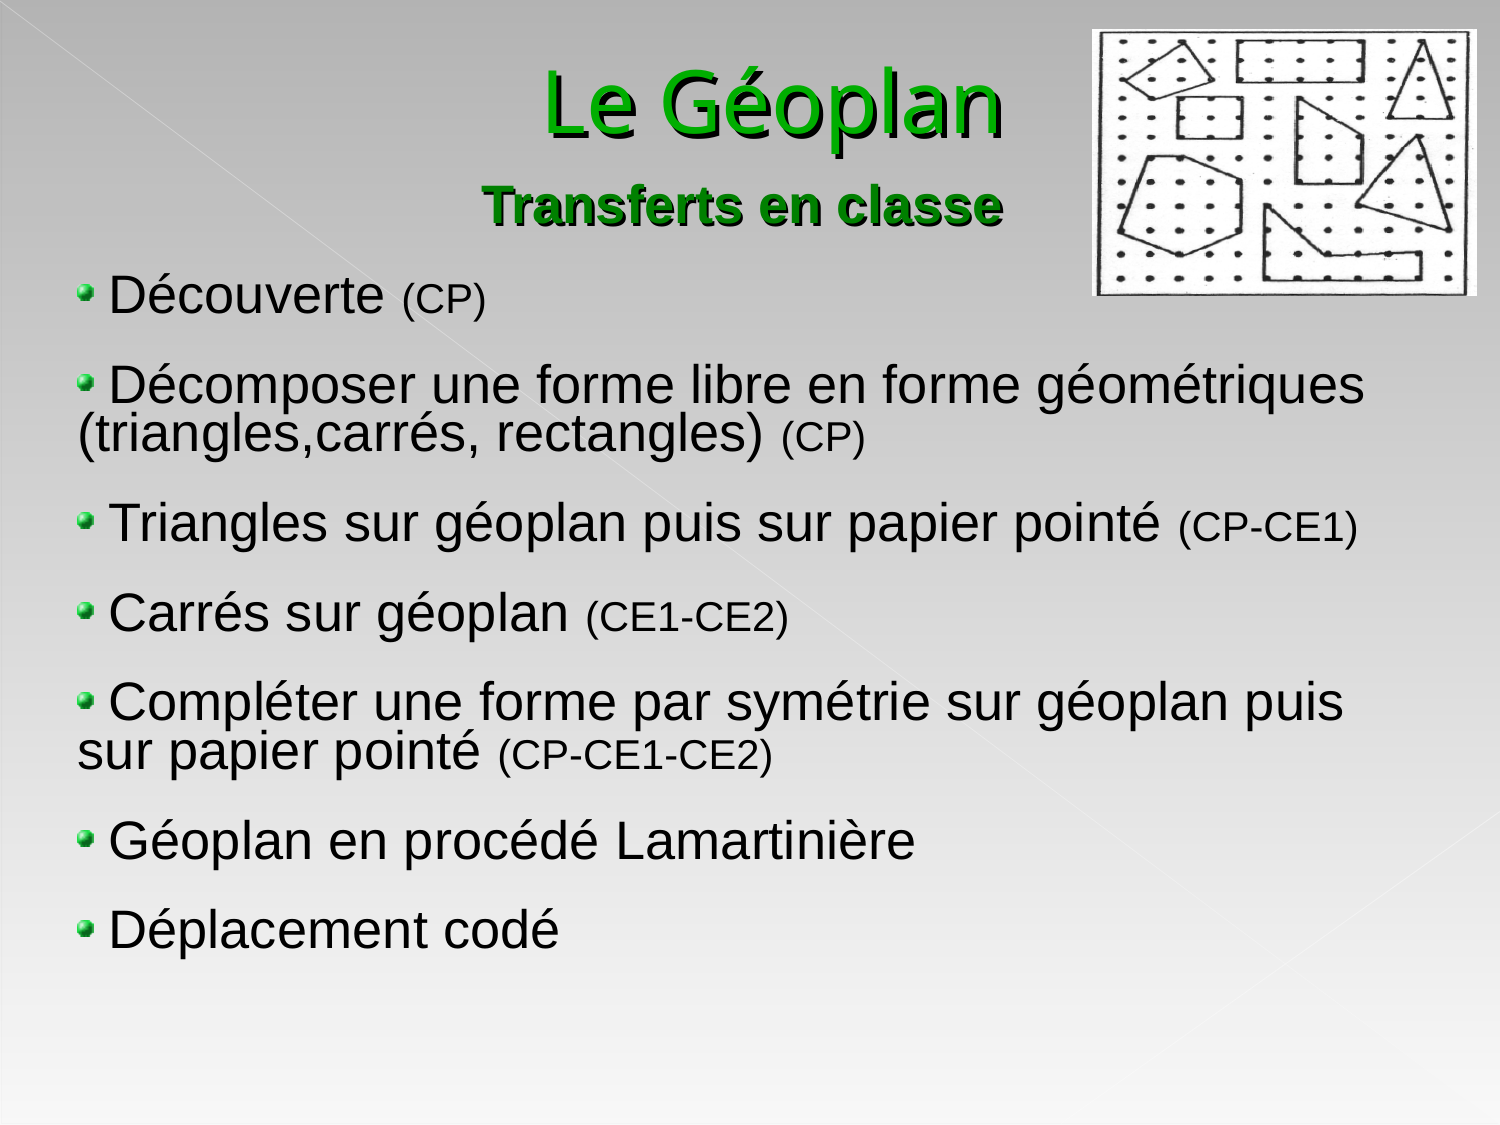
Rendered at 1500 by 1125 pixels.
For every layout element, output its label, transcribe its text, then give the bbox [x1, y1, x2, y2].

picture [1418, 29, 1477, 296]
title Le Géoplan [96, 21, 1447, 178]
subtitle Transferts en classe Découverte (CP) Décomposer une forme libre en forme géométriques (triangles,carrés, rectangles) (CP) Triangles sur géoplan puis sur papier pointé (CP-CE1) Carrés sur géoplan (CE1-CE2) Compléter une forme par symétrie sur géoplan puis sur papier pointé (CP-CE1-CE2) Géoplan en procédé Lamartinière Déplacement codé [67, 178, 1418, 1044]
